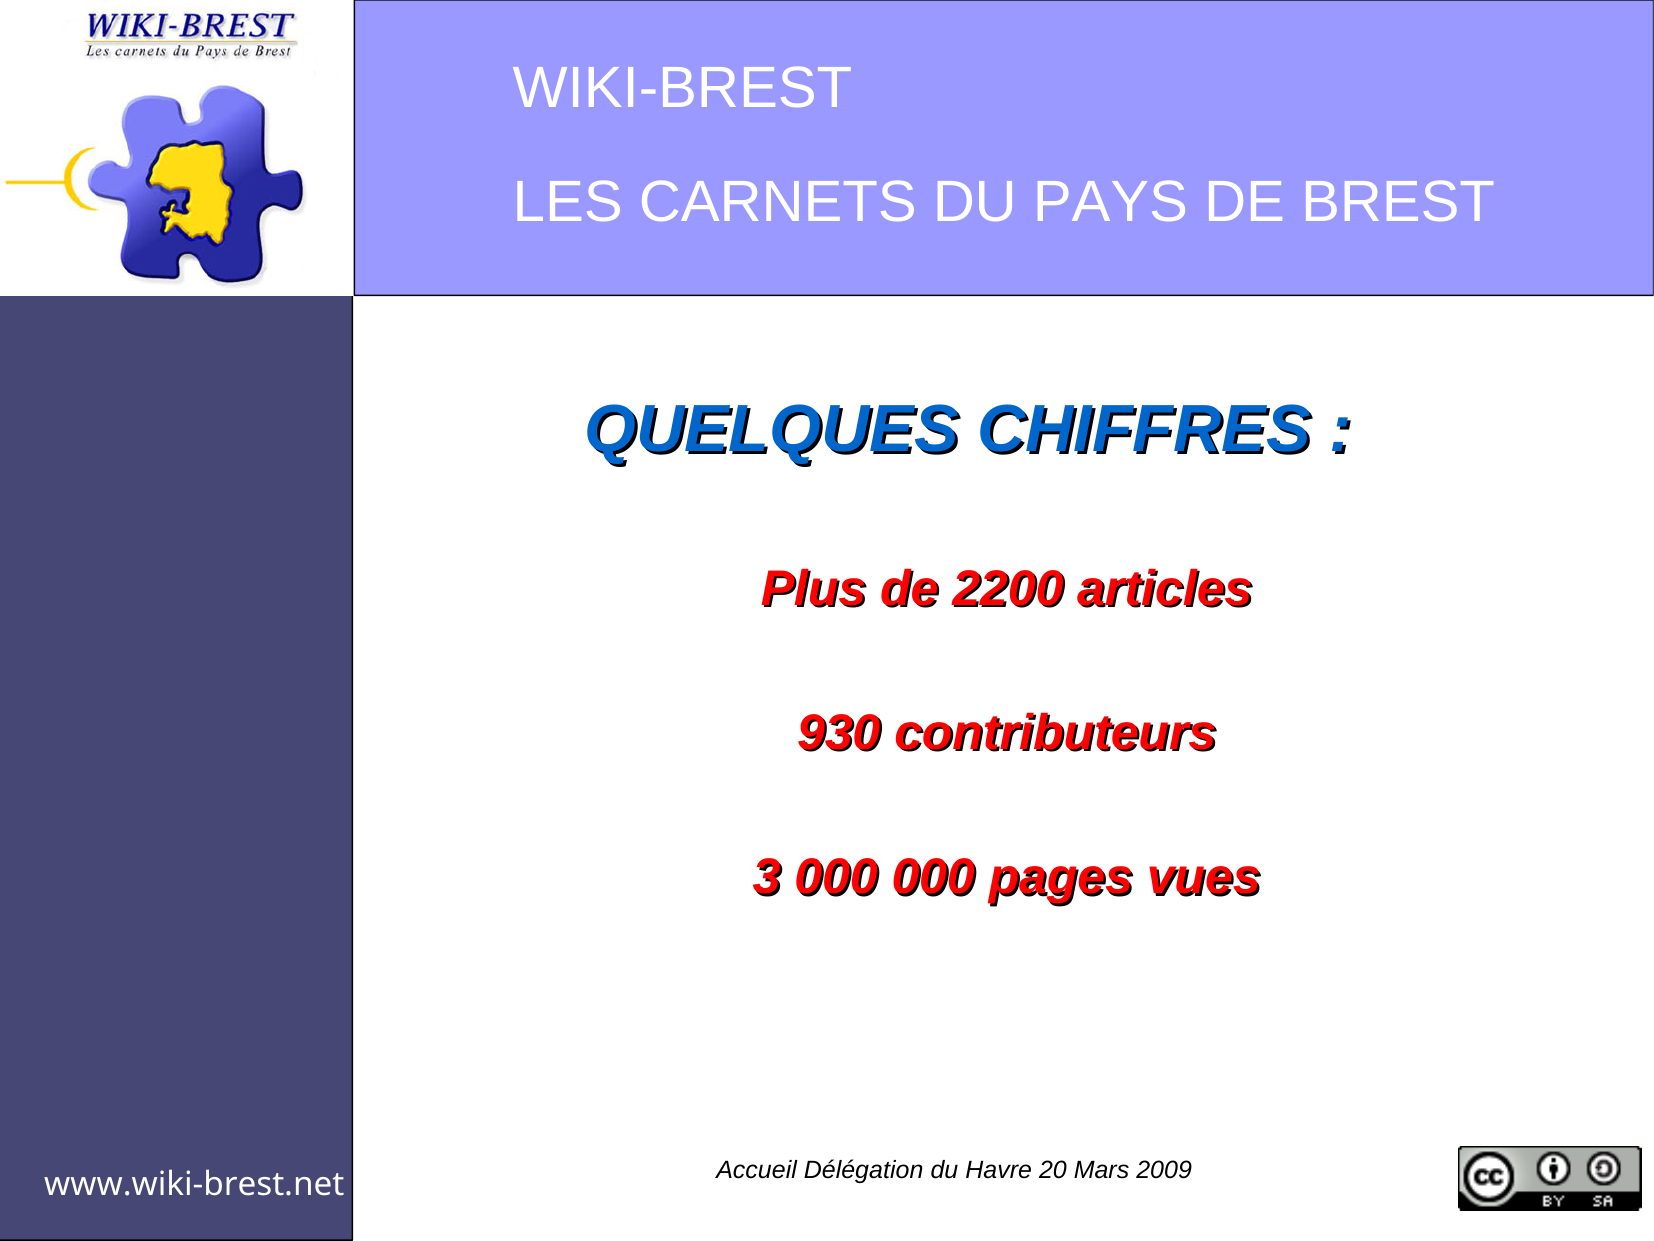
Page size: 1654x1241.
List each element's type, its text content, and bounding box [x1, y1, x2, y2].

picture [1458, 1146, 1642, 1211]
list QUELQUES CHIFFRES : Plus de 2200 articles 930 contributeurs 3 000 000 pages vues [295, 295, 1624, 1063]
picture [0, 0, 353, 296]
